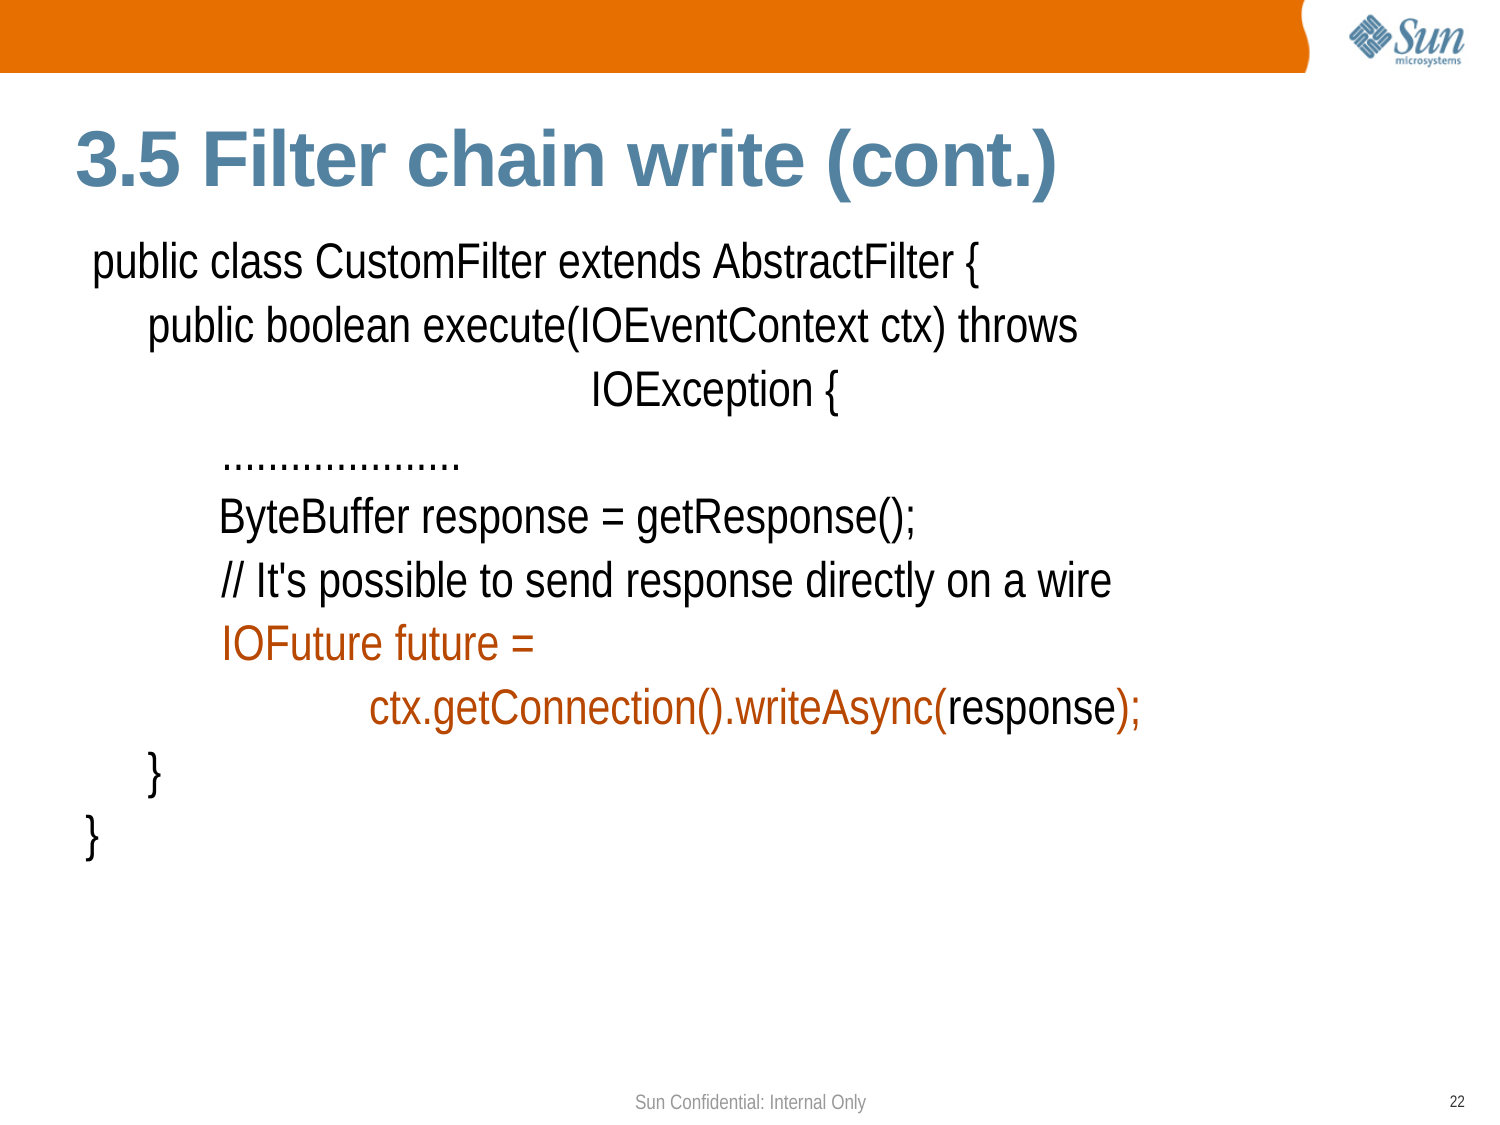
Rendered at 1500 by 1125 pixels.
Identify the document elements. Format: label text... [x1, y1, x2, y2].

picture [0, 0, 1500, 73]
title 3.5 Filter chain write (cont.) [75, 123, 1437, 227]
text_box public class CustomFilter extends AbstractFilter { public boolean execute(IOEventContext ctx) throws IOException { ..................... ByteBuffer response = getResponse(); // It's possible to send response directly on a wire IOFuture future = ctx.getConnection().writeAsync(response); } } [0, 239, 1268, 1007]
